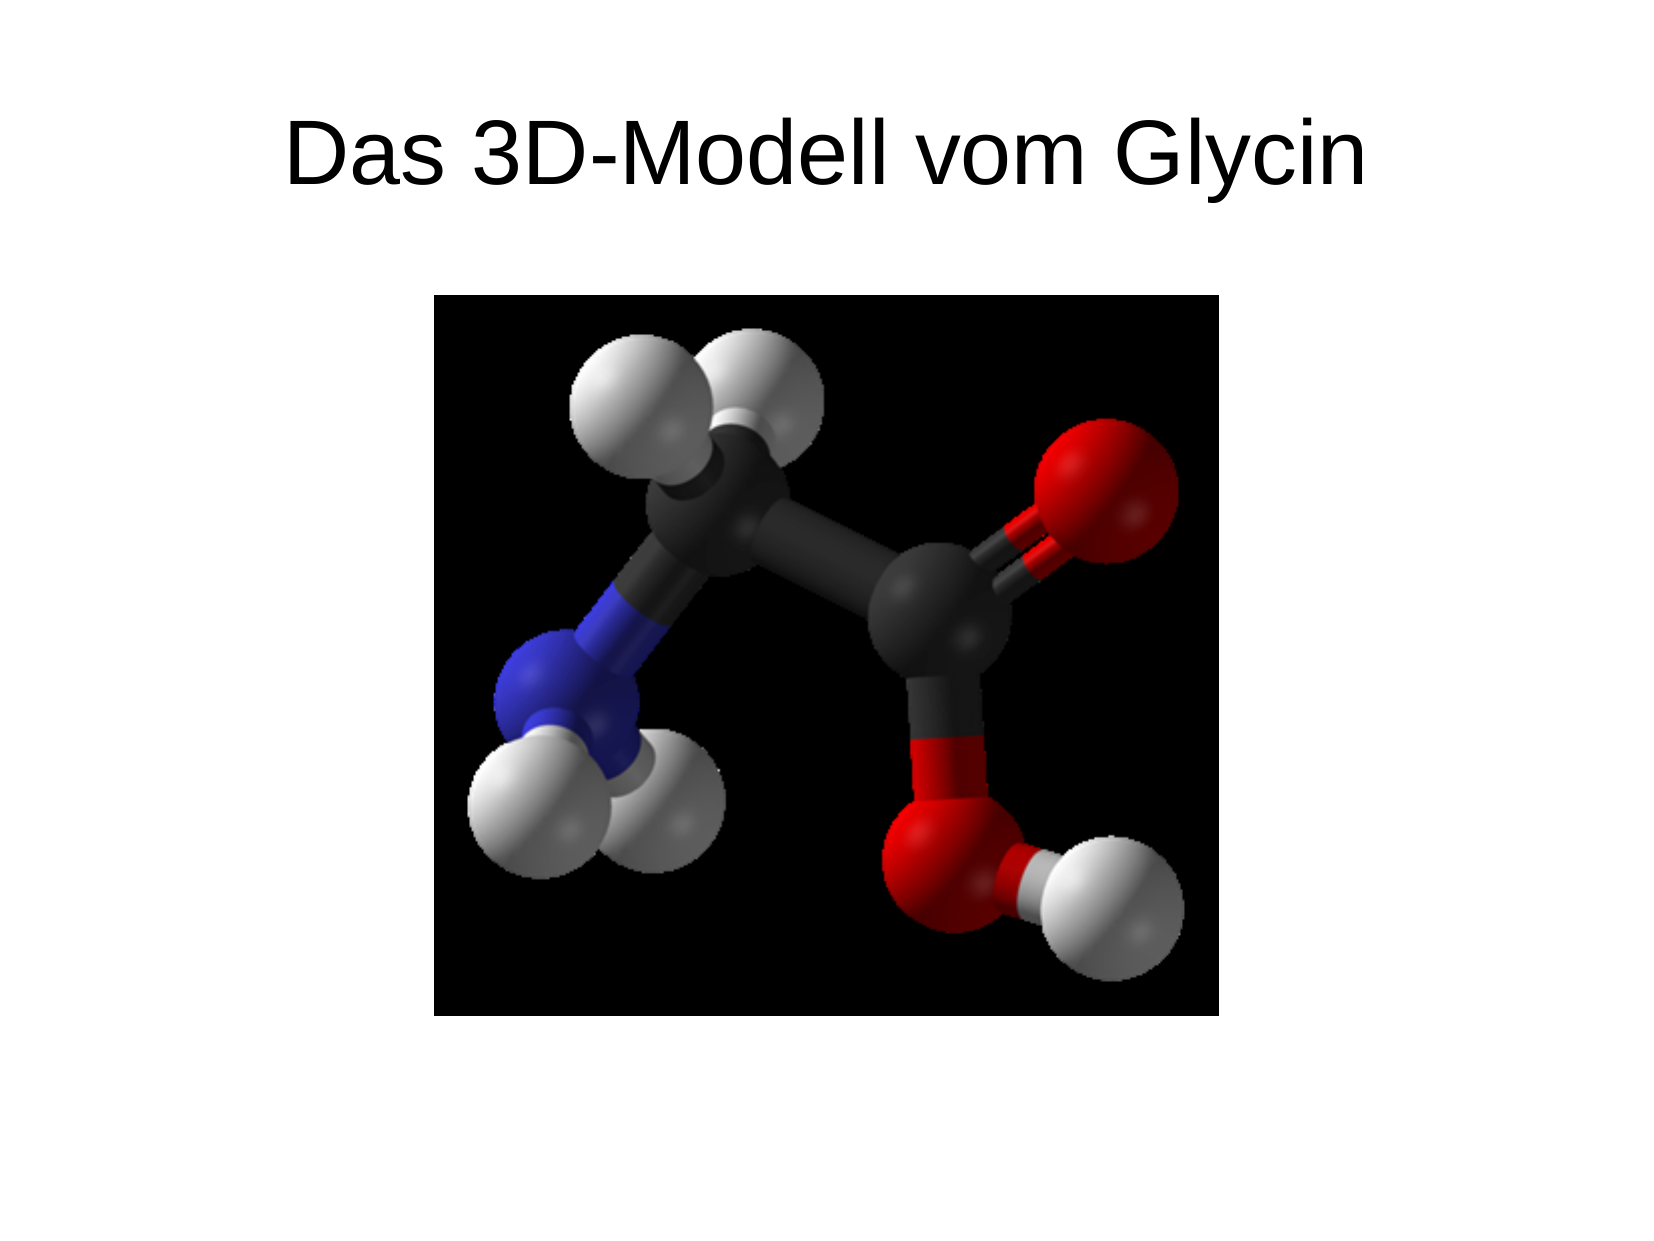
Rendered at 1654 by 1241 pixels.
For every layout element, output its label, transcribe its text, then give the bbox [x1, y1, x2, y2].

title Das 3D-Modell vom Glycin [82, 49, 1571, 257]
picture [434, 295, 1219, 1016]
